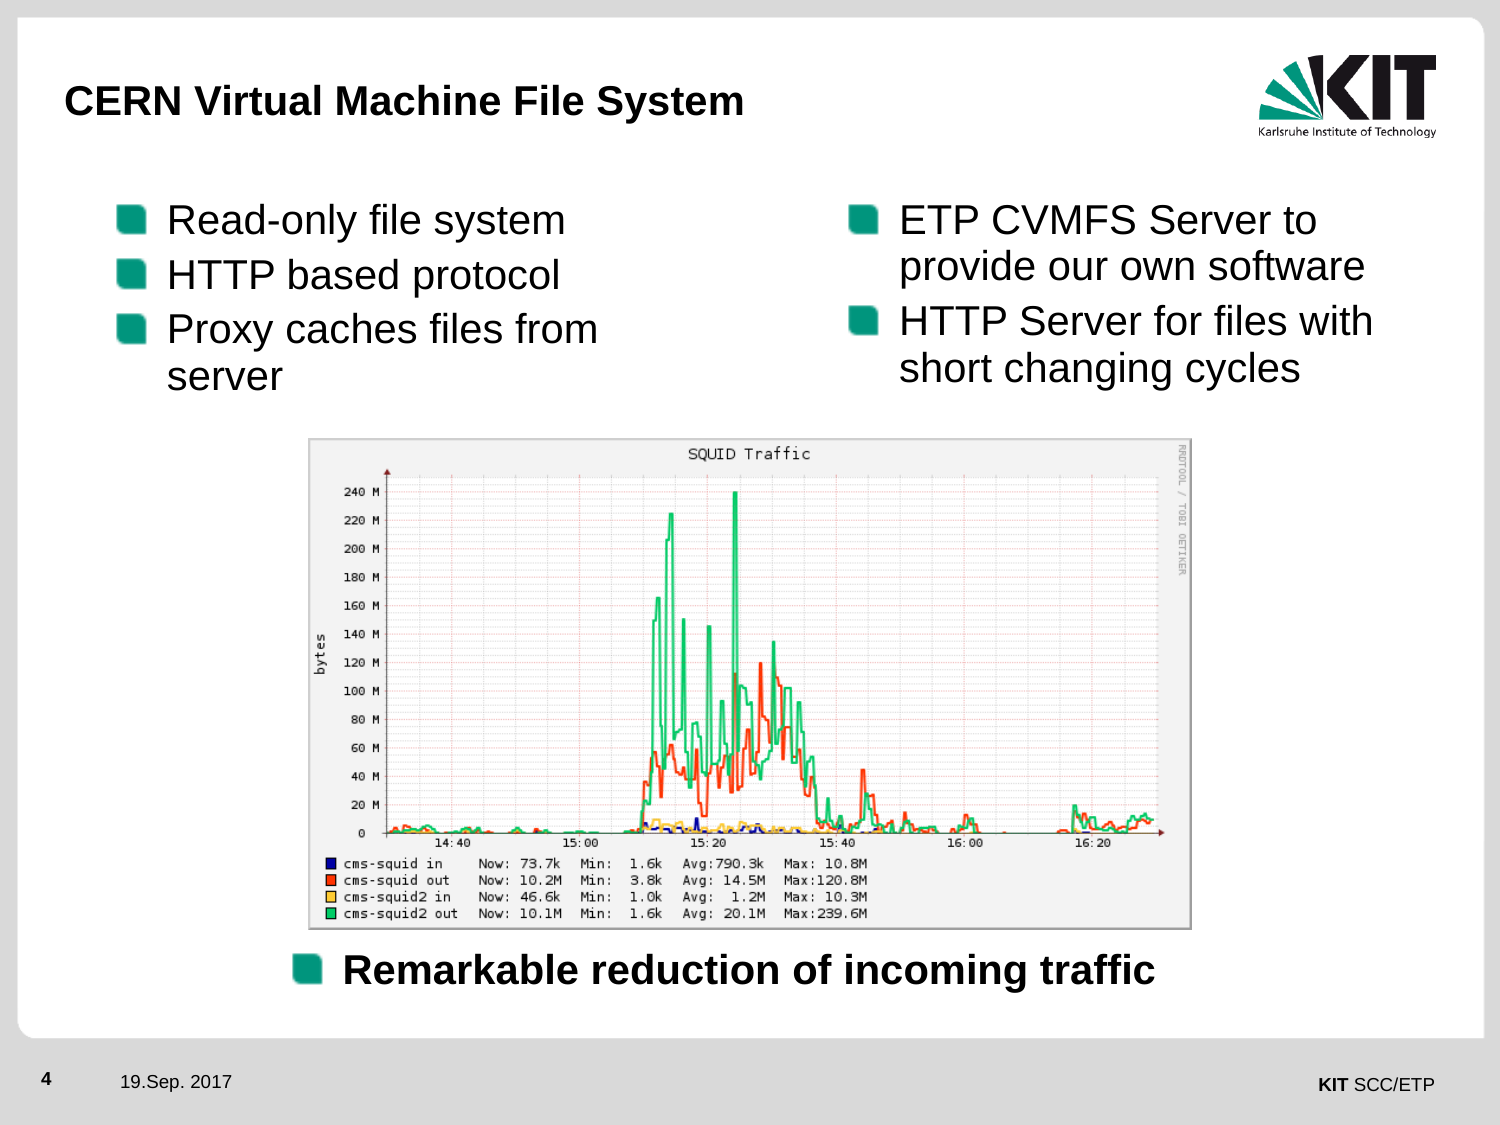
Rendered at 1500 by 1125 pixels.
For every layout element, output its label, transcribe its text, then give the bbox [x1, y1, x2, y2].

title CERN Virtual Machine File System [64, 54, 1198, 147]
picture [0, 0, 1500, 1125]
text_box Remarkable reduction of incoming traffic [291, 946, 1209, 1008]
list ETP CVMFS Server to provide our own software HTTP Server for files with short changing cycles [847, 196, 1415, 1000]
list Read-only file system HTTP based protocol Proxy caches files from server [115, 196, 683, 1000]
